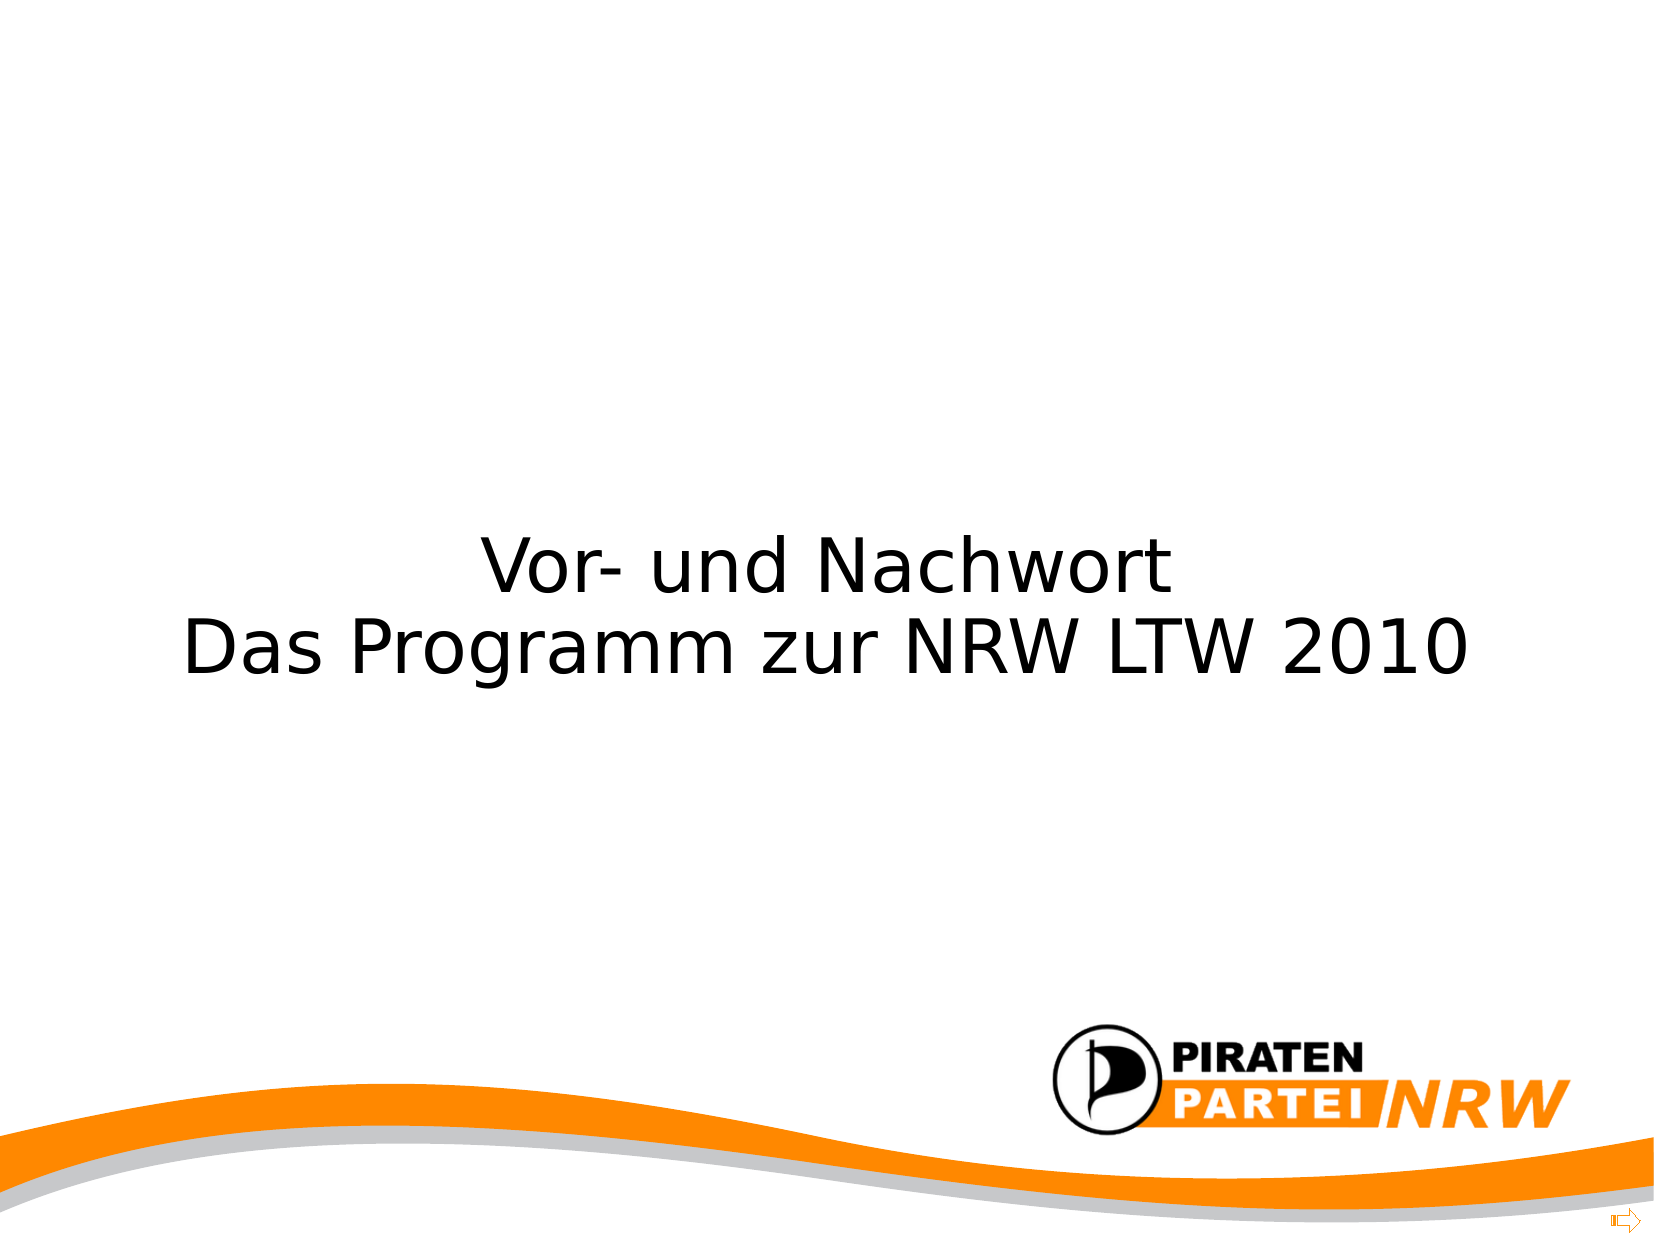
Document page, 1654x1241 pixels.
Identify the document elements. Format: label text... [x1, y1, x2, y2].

picture [1045, 1021, 1579, 1140]
text_box Vor- und Nachwort [465, 515, 1189, 619]
title Das Programm zur NRW LTW 2010 [82, 604, 1571, 692]
